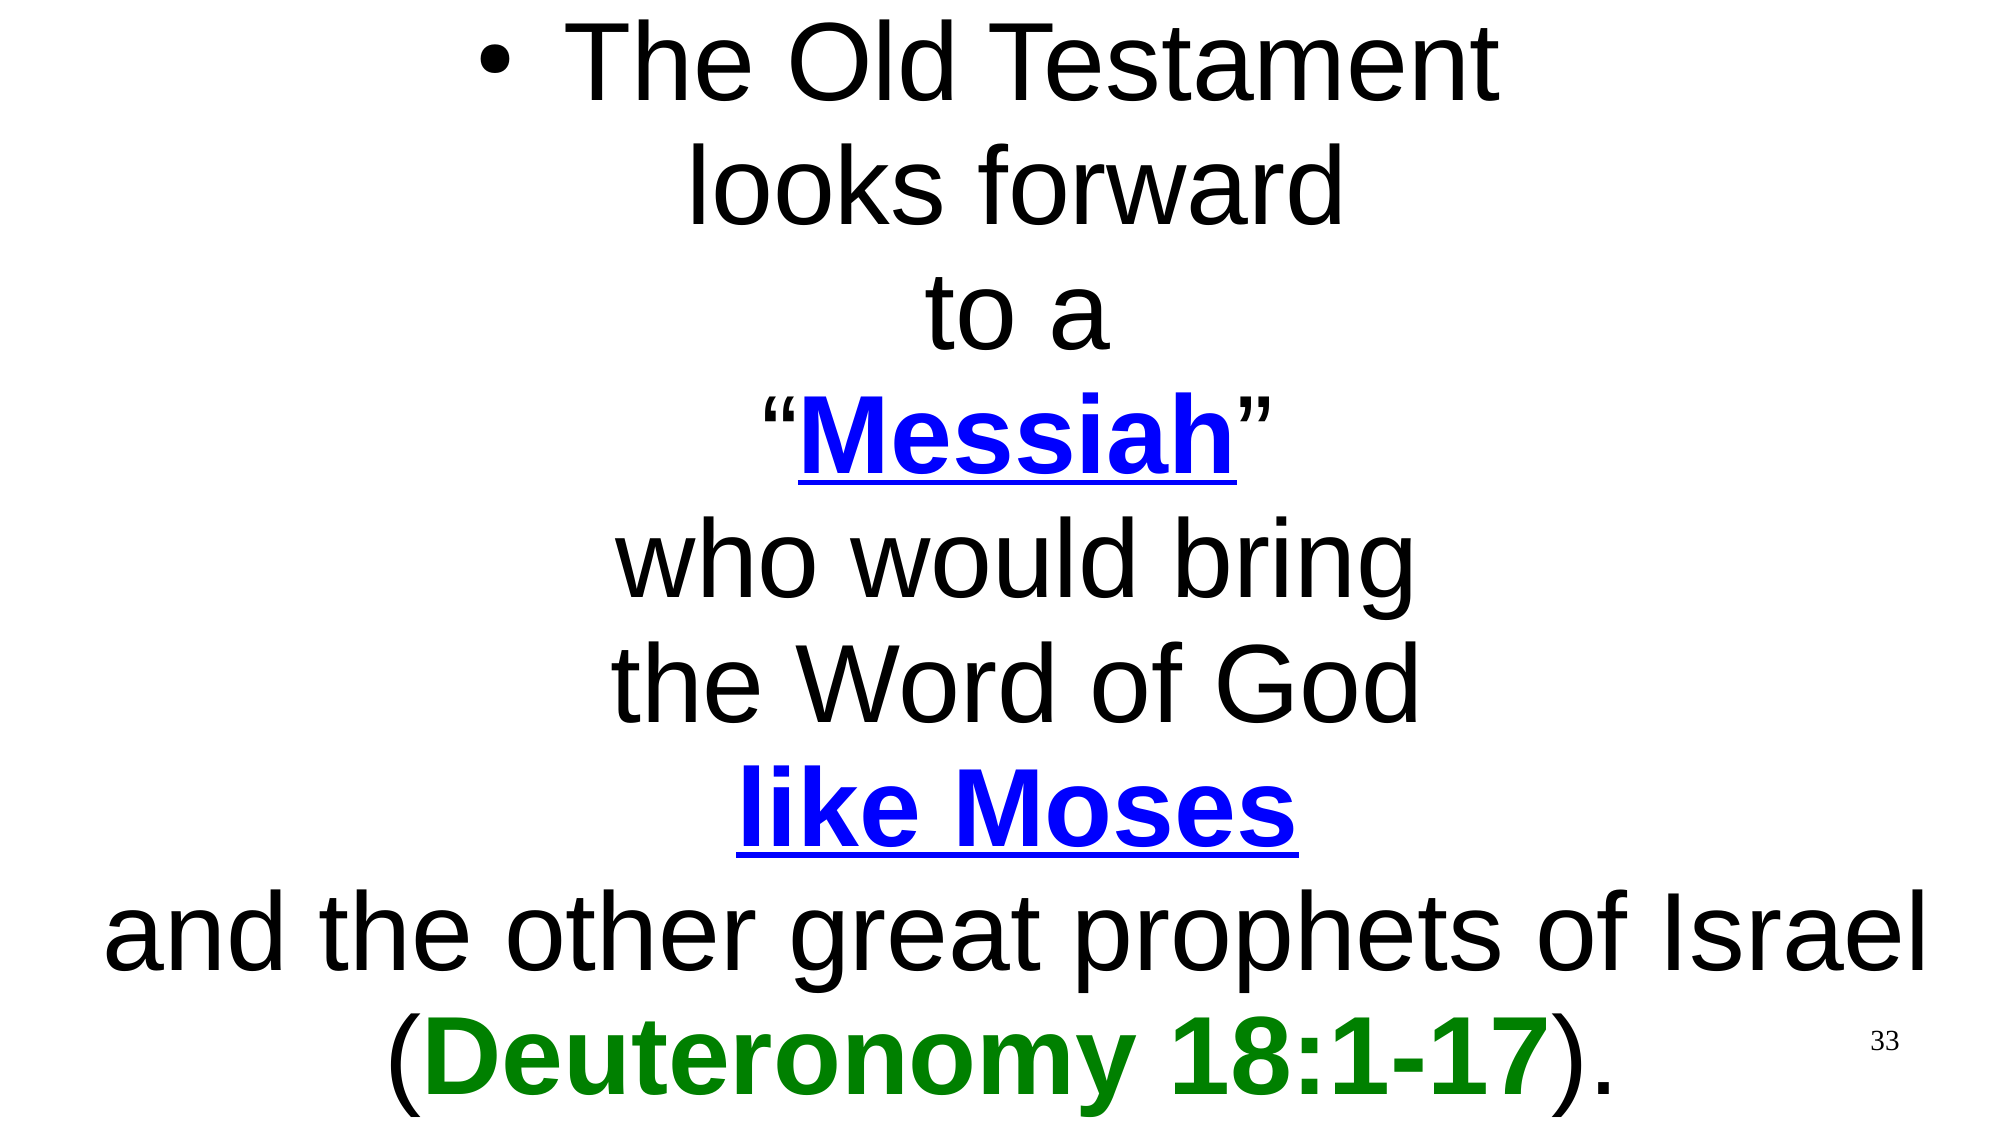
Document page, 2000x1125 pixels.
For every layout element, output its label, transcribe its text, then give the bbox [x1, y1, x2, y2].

list The Old Testament looks forward to a “Messiah” who would bring the Word of God like Moses and the other great prophets of Israel (Deuteronomy 18:1-17). [0, 0, 1996, 1123]
